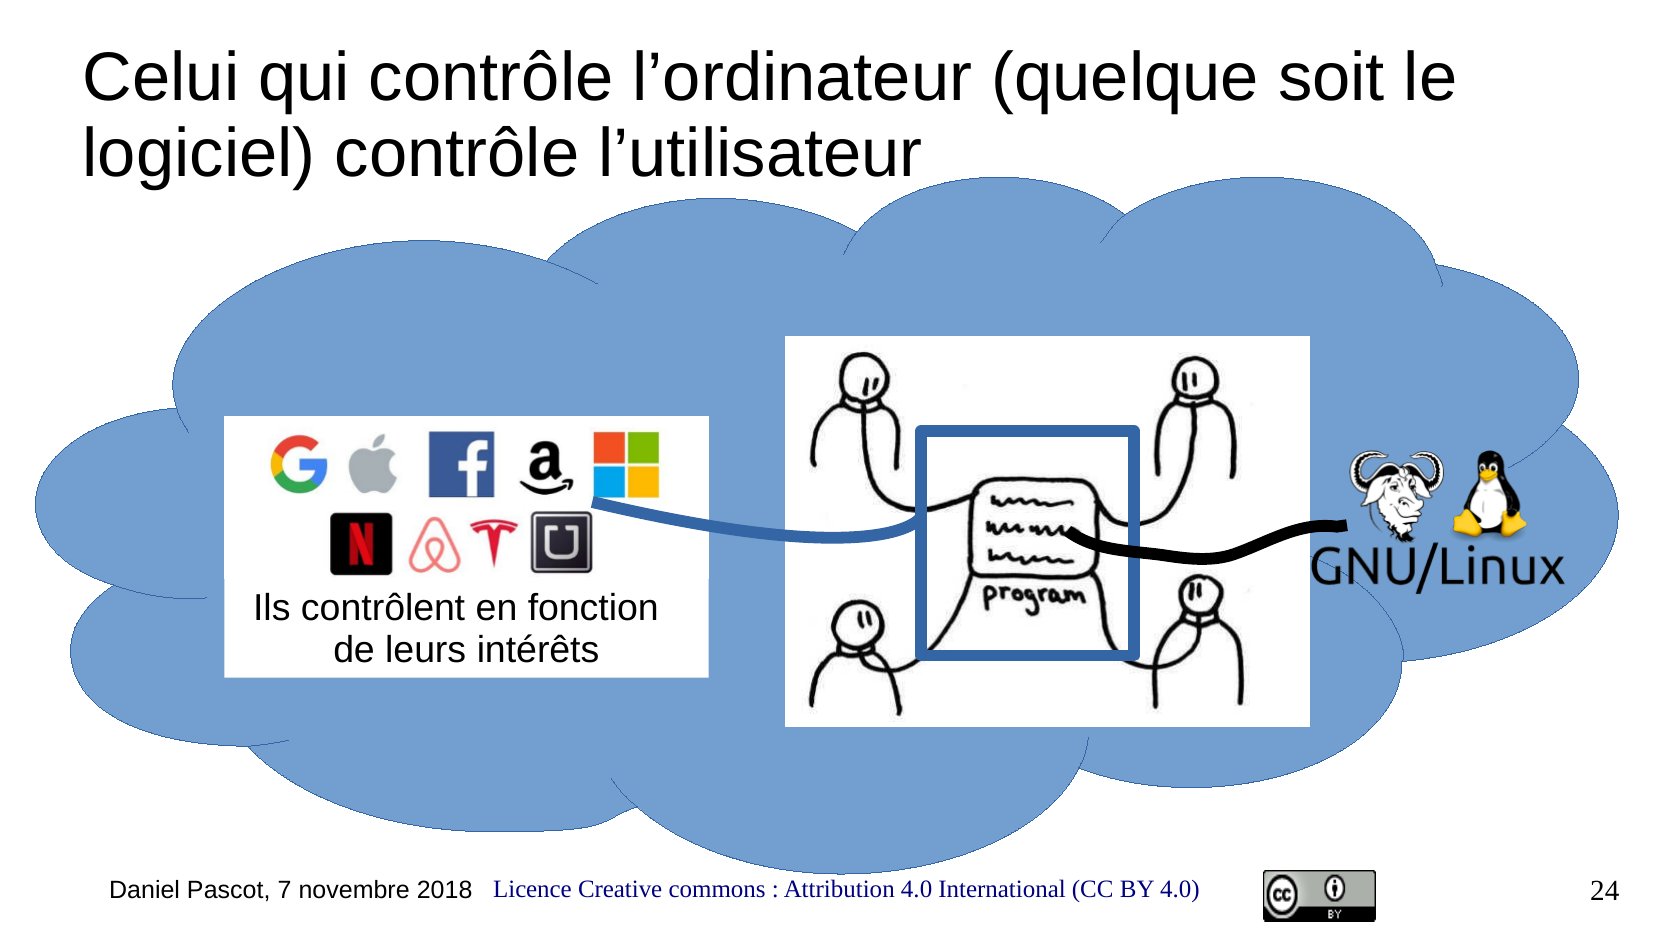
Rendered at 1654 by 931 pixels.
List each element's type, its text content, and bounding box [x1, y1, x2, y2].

picture [927, 437, 1128, 650]
picture [224, 416, 709, 578]
picture [1263, 870, 1376, 922]
text_box Ils contrôlent en fonction de leurs intérêts [224, 578, 709, 678]
text_box [35, 193, 1619, 875]
title Celui qui contrôle l’ordinateur (quelque soit le logiciel) contrôle l’utilisateur [82, 37, 1571, 193]
picture [785, 336, 1568, 727]
